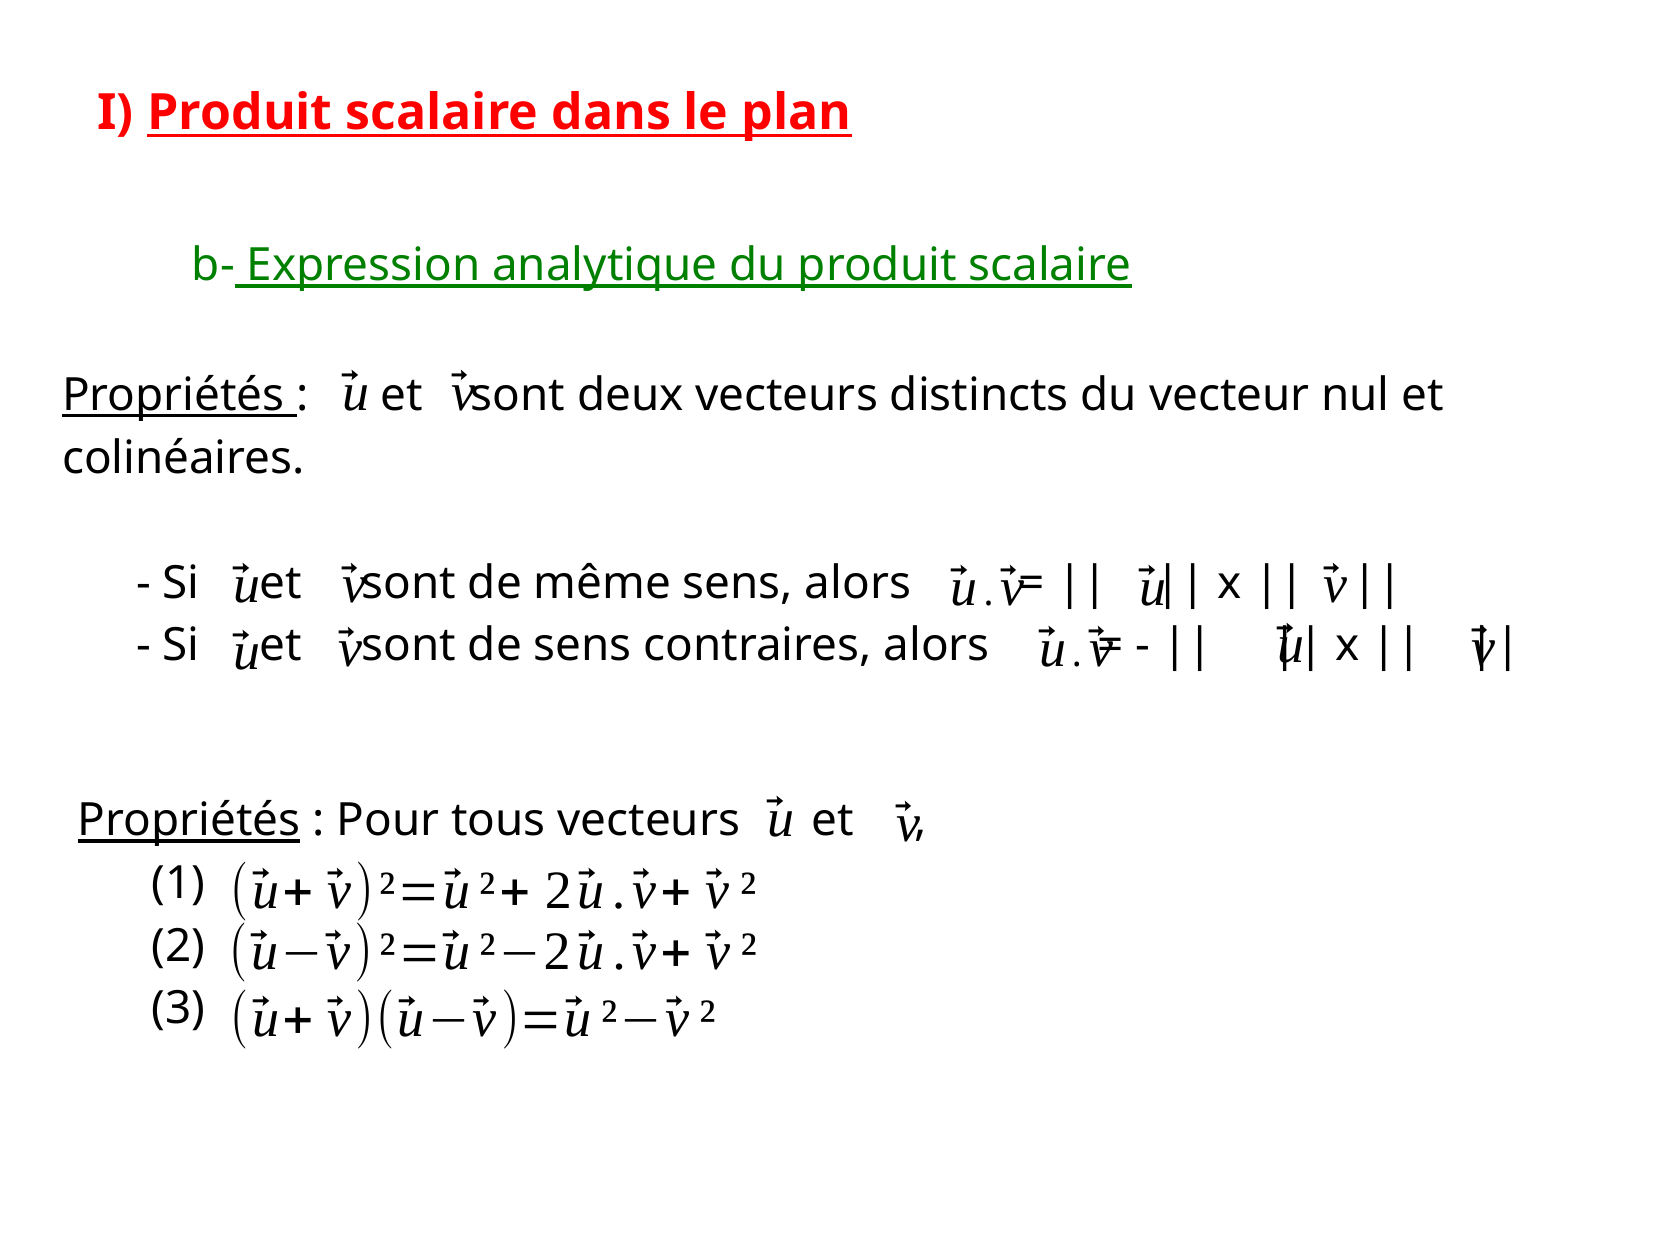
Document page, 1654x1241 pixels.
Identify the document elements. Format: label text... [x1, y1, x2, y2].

chart [223, 859, 764, 984]
chart [759, 787, 801, 848]
text_box Propriétés : et sont deux vecteurs distincts du vecteur nul et colinéaires. - Si et sont de même sens, alors = || || x || || - Si et sont de sens contraires, alors = - || || x || || [47, 354, 1583, 752]
chart [224, 987, 723, 1050]
chart [443, 361, 484, 422]
chart [334, 554, 375, 615]
chart [942, 556, 1121, 678]
chart [888, 792, 929, 853]
chart [225, 554, 268, 615]
chart [225, 621, 268, 682]
text_box b- Expression analytique du produit scalaire [177, 224, 1193, 304]
text_box Propriétés : Pour tous vecteurs et , (1) (2) (3) [63, 779, 1516, 1050]
text_box I) Produit scalaire dans le plan [82, 69, 866, 154]
chart [1315, 554, 1356, 615]
chart [1463, 616, 1504, 677]
chart [334, 361, 376, 422]
chart [1131, 556, 1173, 617]
chart [1269, 614, 1312, 675]
chart [331, 618, 371, 679]
